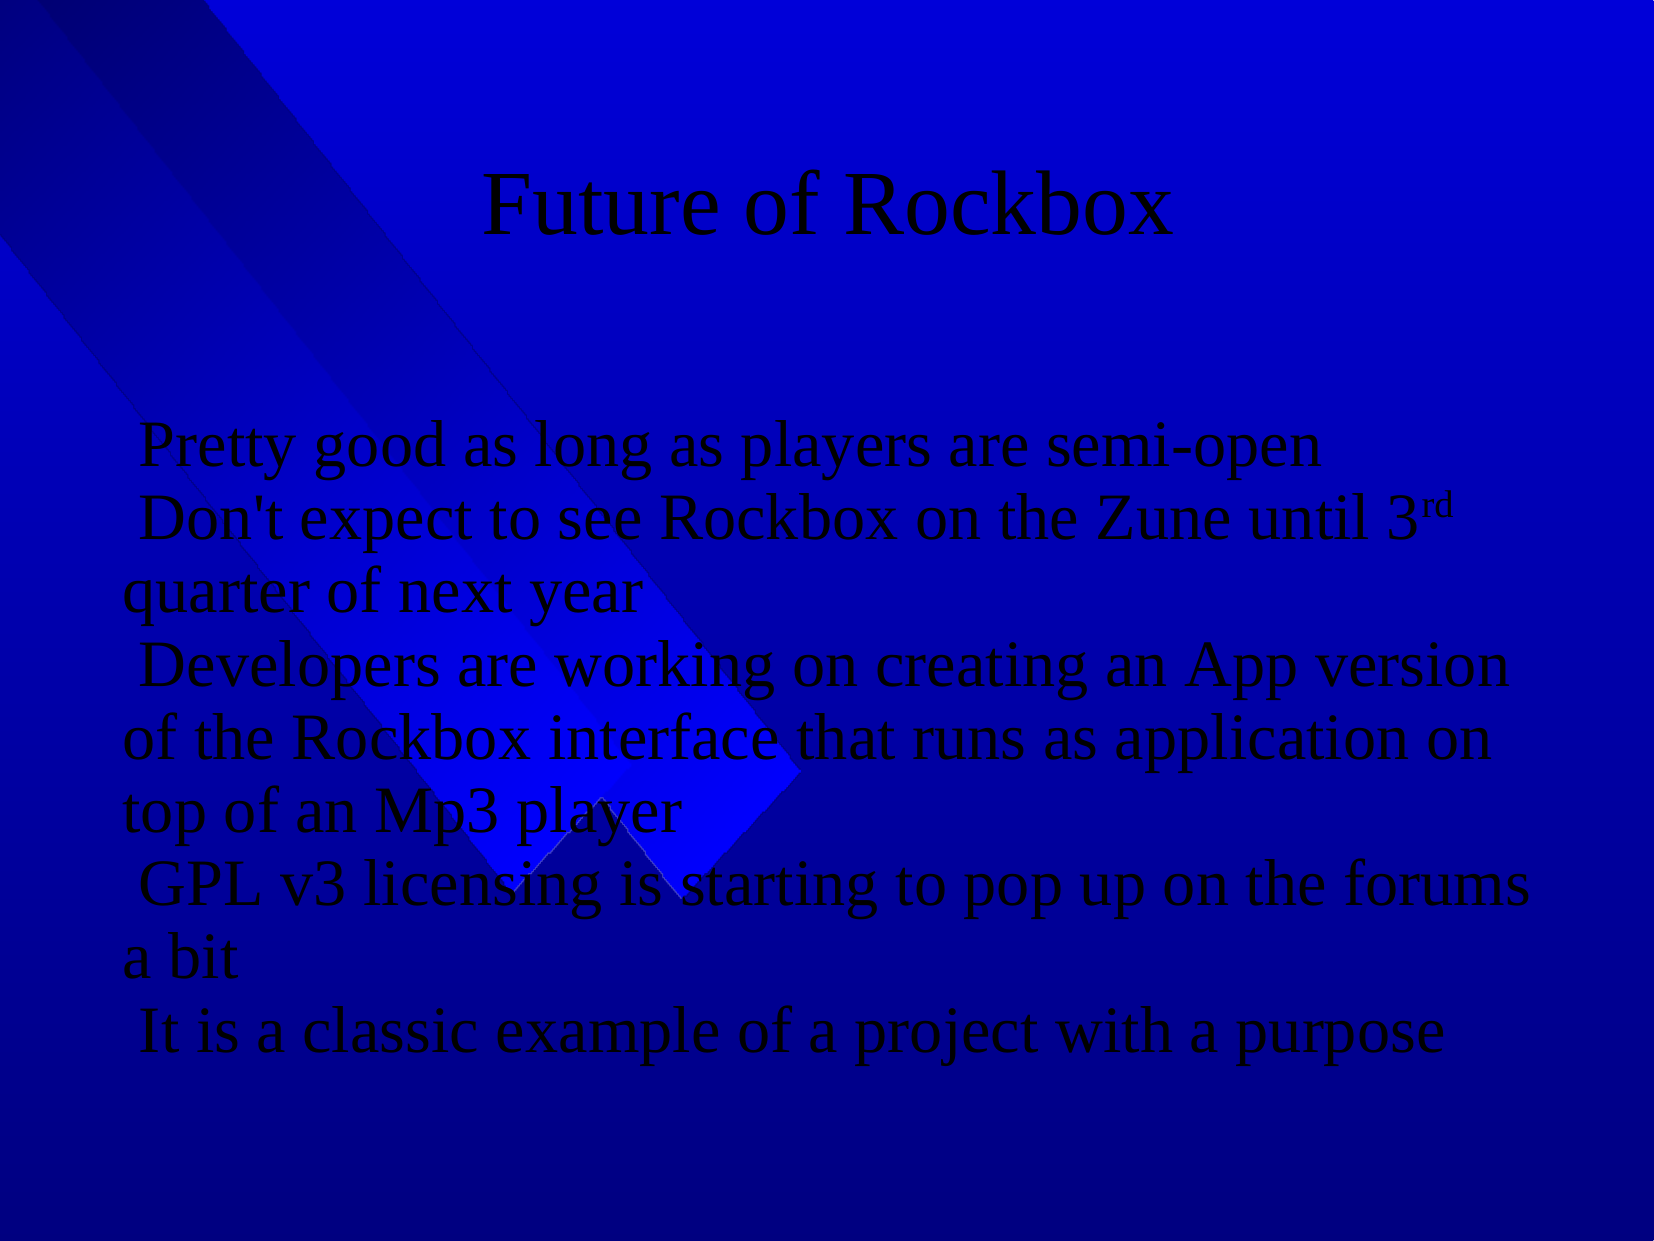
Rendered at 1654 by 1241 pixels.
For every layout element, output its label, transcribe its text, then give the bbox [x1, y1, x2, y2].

subtitle Pretty good as long as players are semi-open Don't expect to see Rockbox on the Zune until 3rd quarter of next year Developers are working on creating an App version of the Rockbox interface that runs as application on top of an Mp3 player GPL v3 licensing is starting to pop up on the forums a bit It is a classic example of a project with a purpose [122, 346, 1535, 1128]
title Future of Rockbox [122, 99, 1535, 307]
